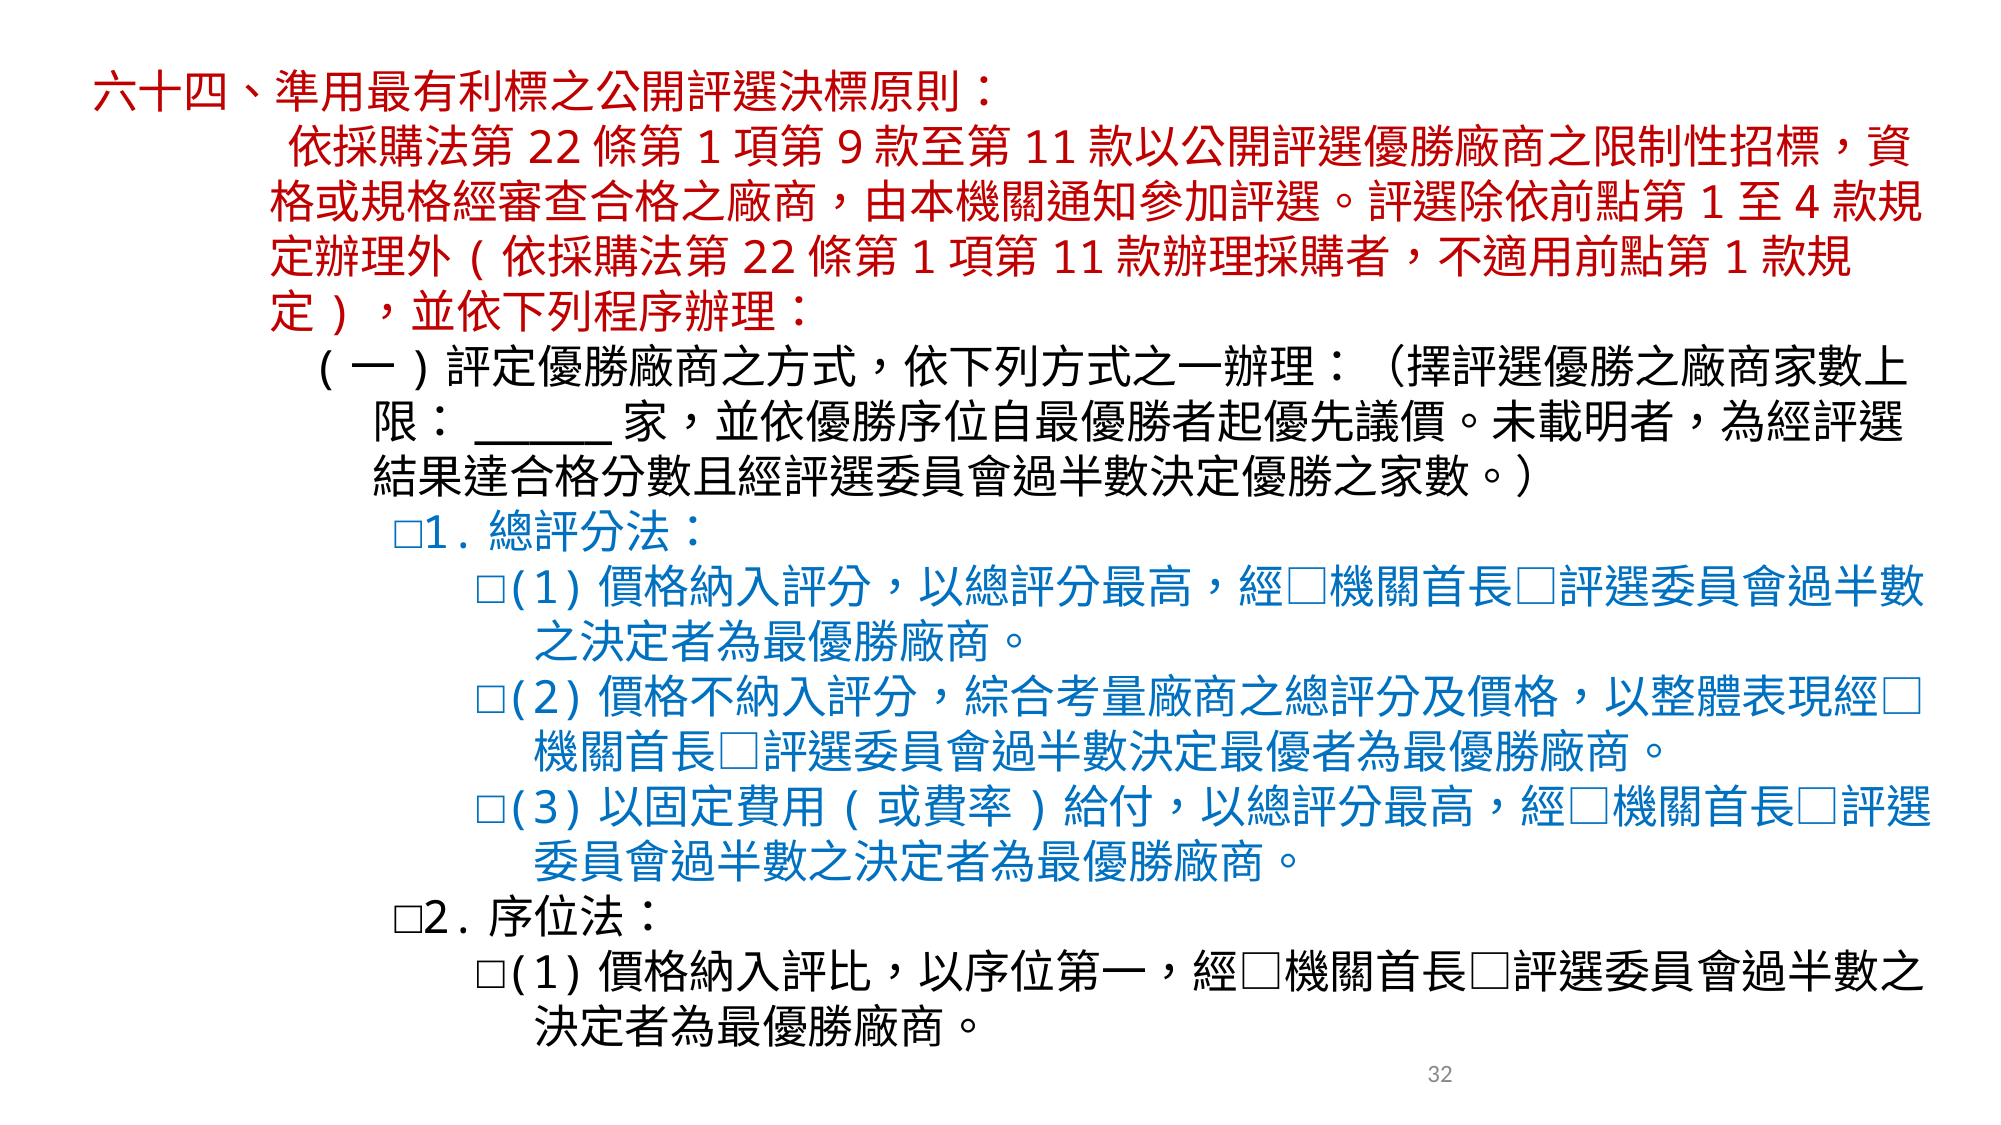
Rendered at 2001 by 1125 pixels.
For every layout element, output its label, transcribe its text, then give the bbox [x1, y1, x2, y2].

text_box 32 [1412, 1042, 1863, 1103]
text_box 六十四、準用最有利標之公開評選決標原則： 依採購法第22條第1項第9款至第11款以公開評選優勝廠商之限制性招標，資格或規格經審查合格之廠商，由本機關通知參加評選。評選除依前點第1至4款規定辦理外(依採購法第22條第1項第11款辦理採購者，不適用前點第1款規定)，並依下列程序辦理： (一)評定優勝廠商之方式，依下列方式之一辦理：（擇評選優勝之廠商家數上限：_____家，並依優勝序位自最優勝者起優先議價。未載明者，為經評選結果達合格分數且經評選委員會過半數決定優勝之家數。） □1.總評分法： □(1)價格納入評分，以總評分最高，經□機關首長□評選委員會過半數之決定者為最優勝廠商。 □(2)價格不納入評分，綜合考量廠商之總評分及價格，以整體表現經□機關首長□評選委員會過半數決定最優者為最優勝廠商。 □(3)以固定費用(或費率)給付，以總評分最高，經□機關首長□評選委員會過半數之決定者為最優勝廠商。 □2.序位法： □(1)價格納入評比，以序位第一，經□機關首長□評選委員會過半數之決定者為最優勝廠商。 [77, 55, 1953, 1060]
